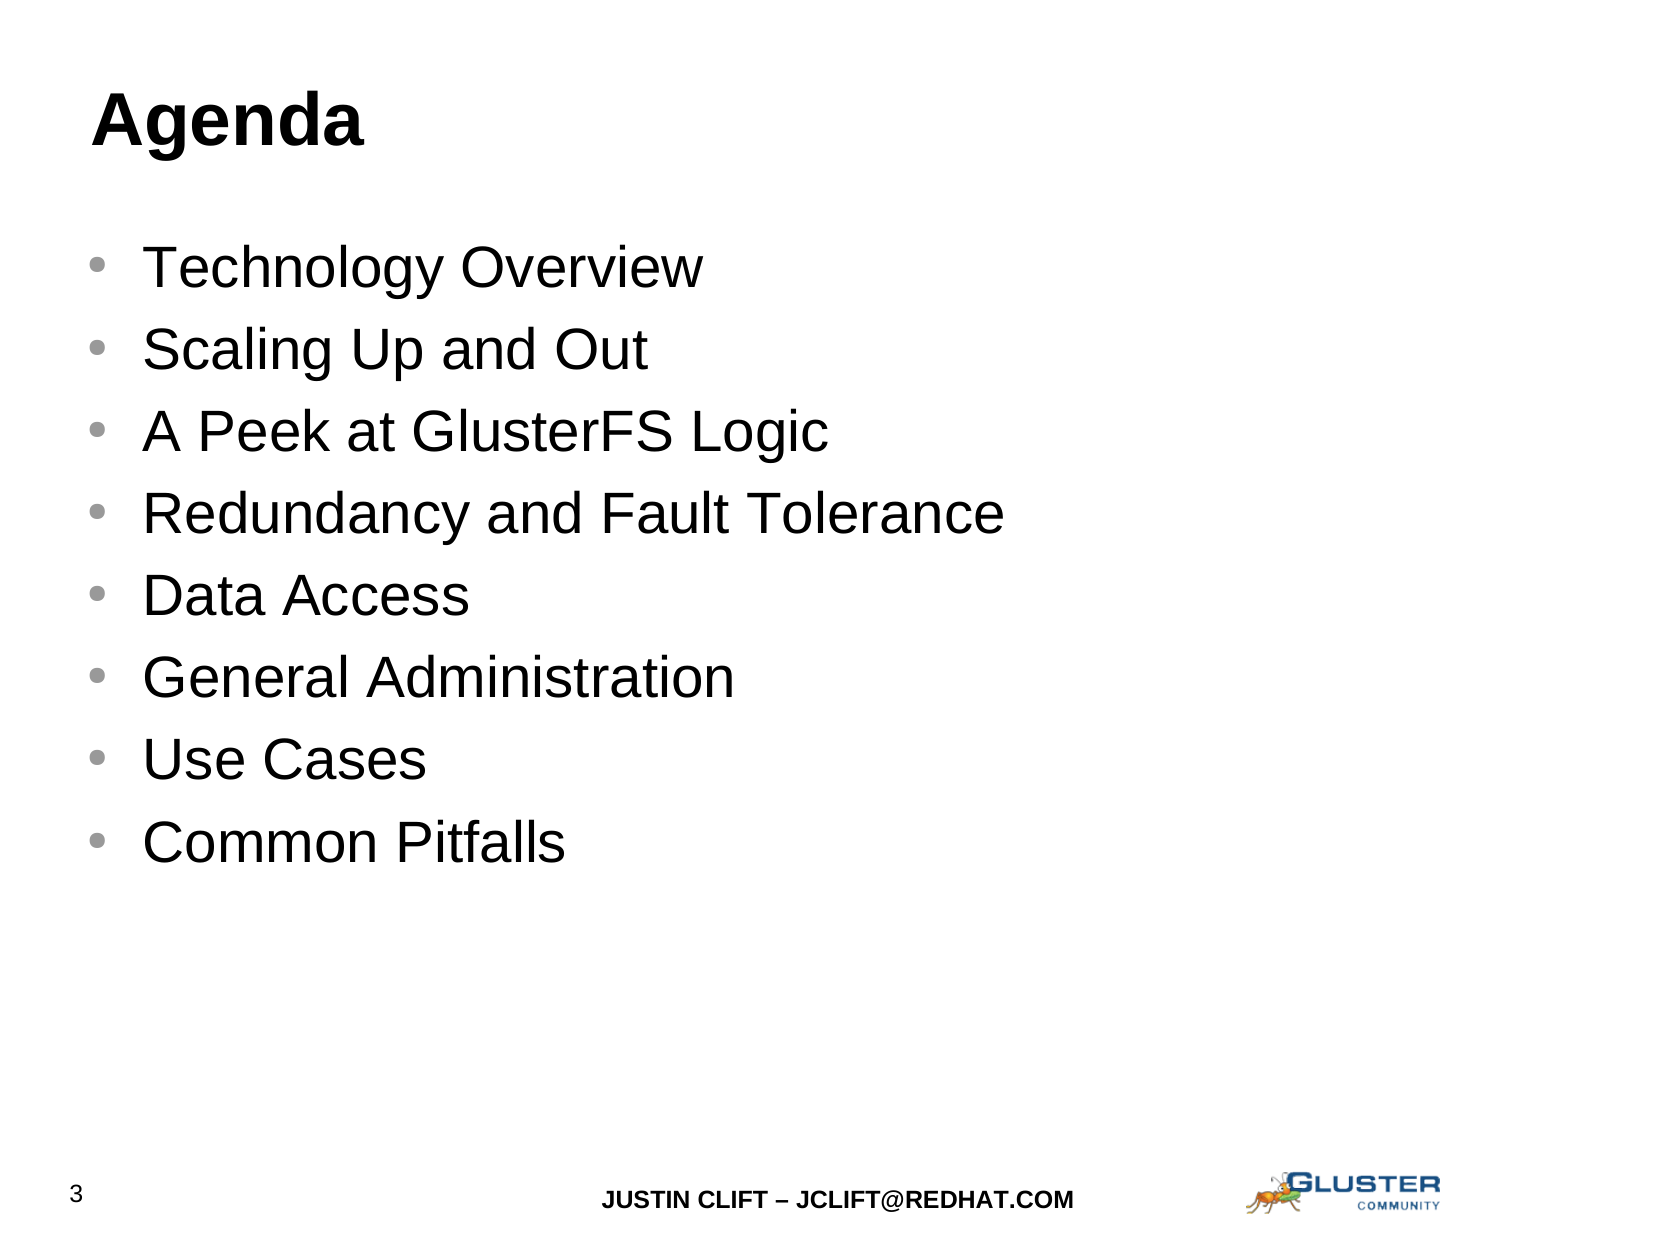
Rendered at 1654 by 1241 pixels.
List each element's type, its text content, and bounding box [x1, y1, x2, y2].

title Agenda [90, 15, 1579, 223]
list Technology Overview Scaling Up and Out A Peek at GlusterFS Logic Redundancy and Fault Tolerance Data Access General Administration Use Cases Common Pitfalls [86, 232, 1576, 1111]
picture [1246, 1170, 1440, 1215]
